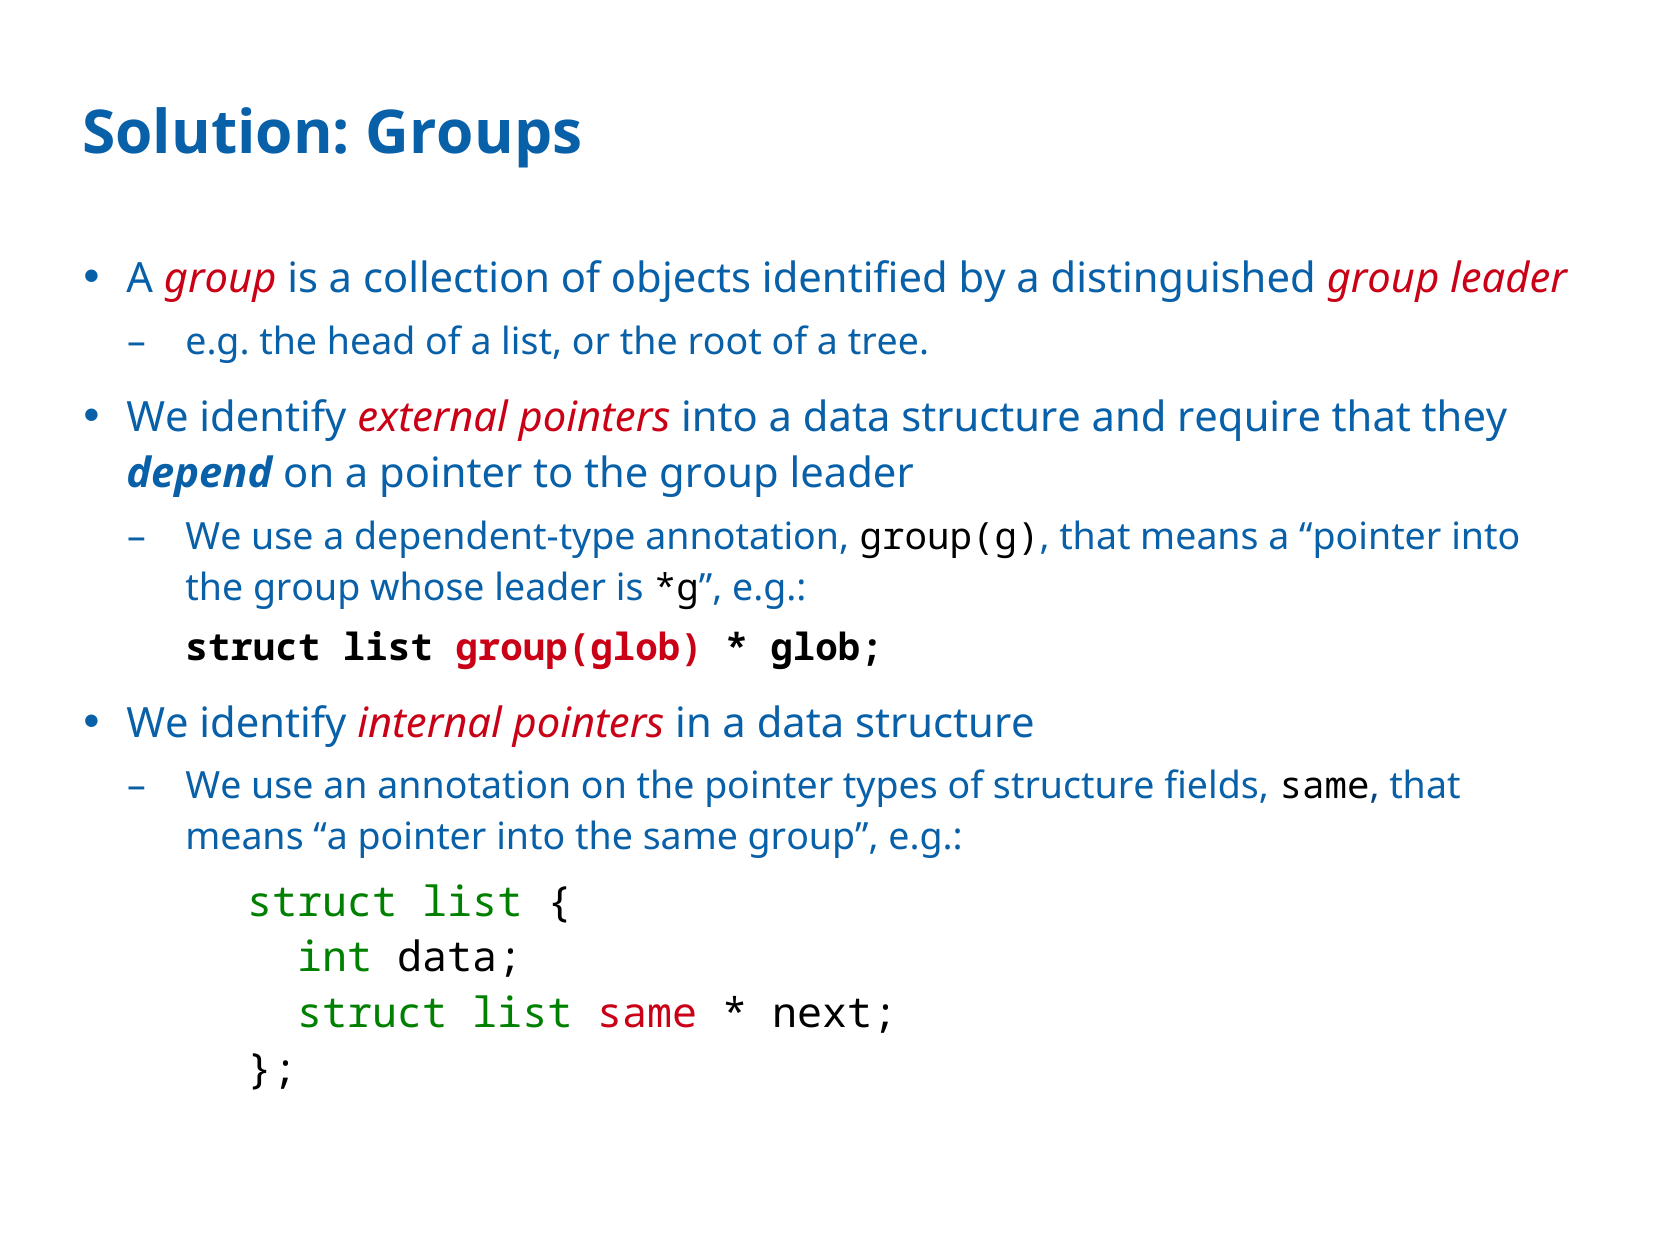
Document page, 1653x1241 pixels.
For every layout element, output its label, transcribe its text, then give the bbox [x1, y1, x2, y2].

title Solution: Groups [82, 58, 1572, 202]
list A group is a collection of objects identified by a distinguished group leader e.g. the head of a list, or the root of a tree. We identify external pointers into a data structure and require that they depend on a pointer to the group leader We use a dependent-type annotation, group(g), that means a “pointer into the group whose leader is *g”, e.g.: struct list group(glob) * glob; We identify internal pointers in a data structure We use an annotation on the pointer types of structure fields, same, that means “a pointer into the same group”, e.g.: struct list { int data; struct list same * next; }; [82, 248, 1572, 1065]
